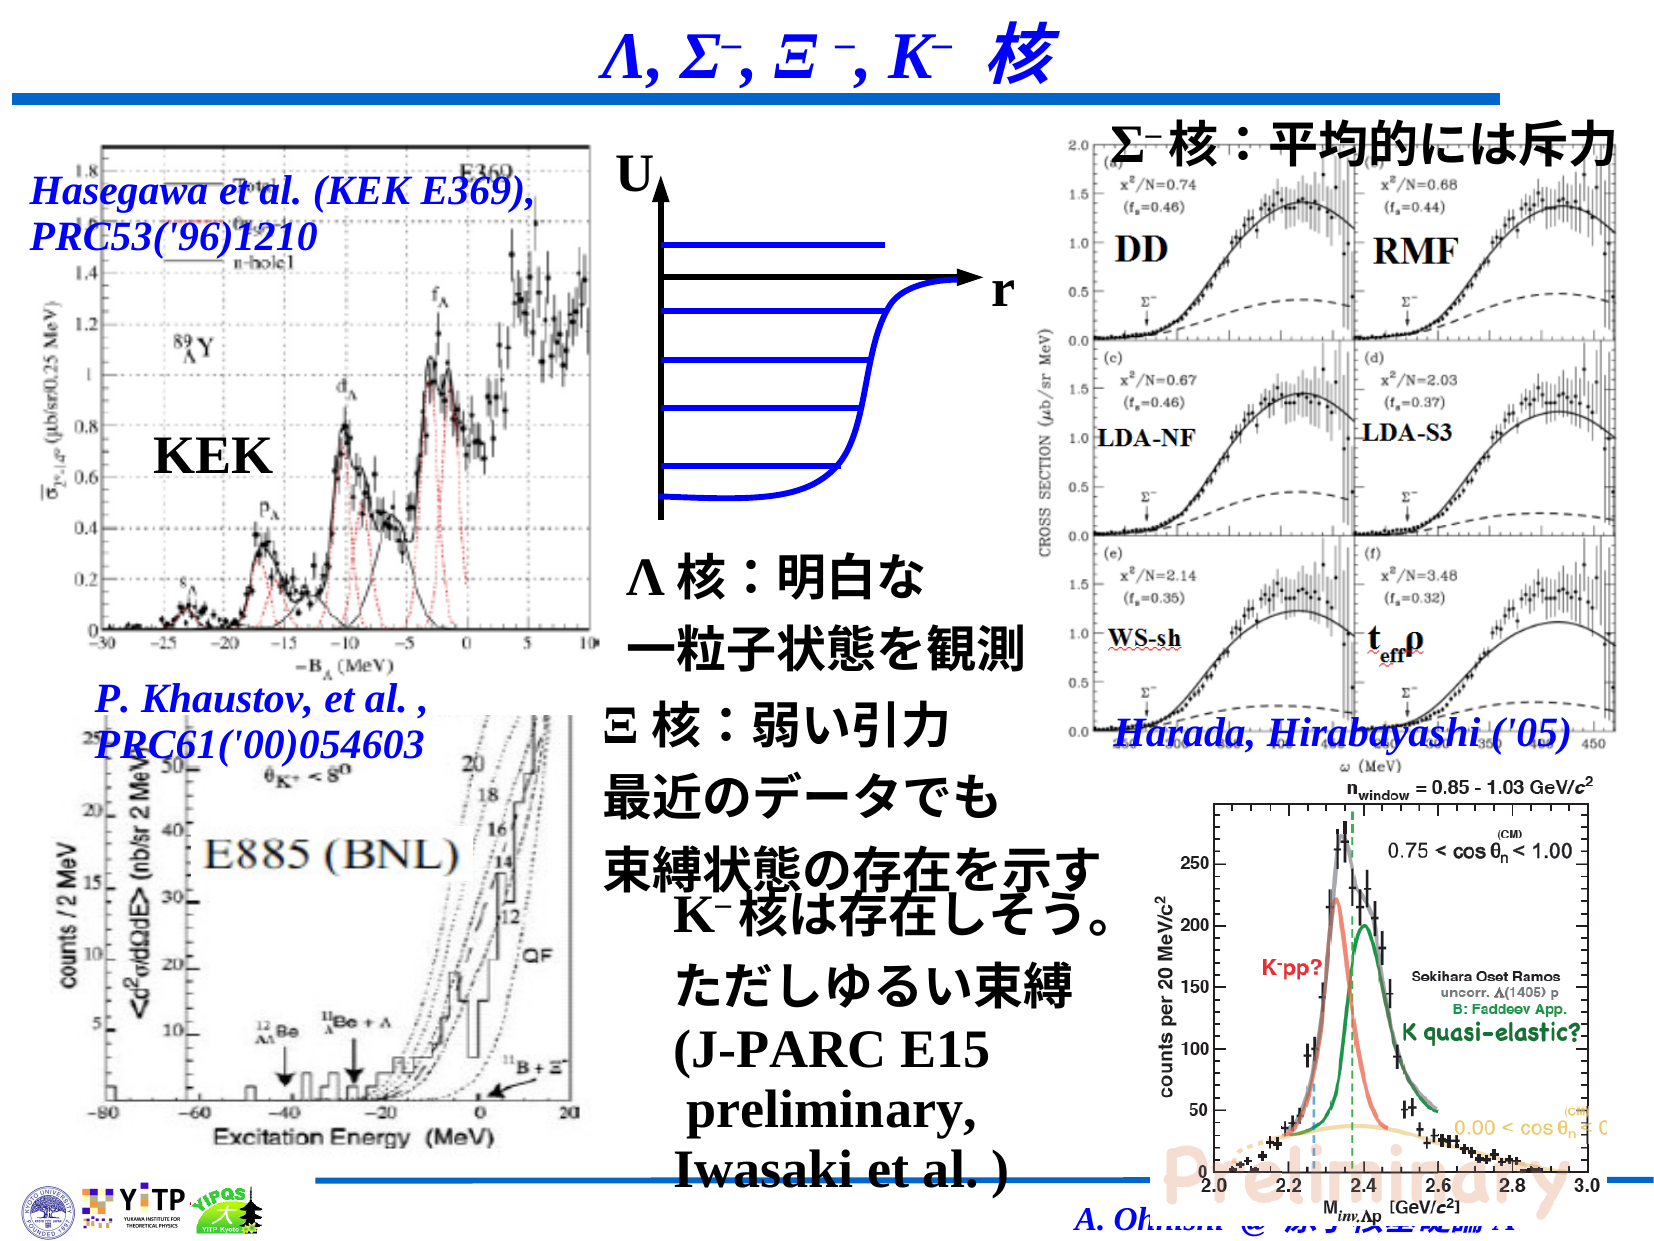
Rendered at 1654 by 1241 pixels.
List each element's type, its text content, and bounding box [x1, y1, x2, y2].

text_box r [991, 258, 1006, 321]
picture [77, 1179, 263, 1234]
text_box Λ核：明白な 一粒子状態を観測 [625, 537, 1027, 649]
text_box K–核は存在しそう。 ただしゆるい束縛 (J-PARC E15 preliminary, Iwasaki et al. ) [673, 874, 1107, 1170]
text_box Hasegawa et al. (KEK E369), PRC53('96)1210 [29, 167, 573, 261]
text_box P. Khaustov, et al. , PRC61('00)054603 [94, 675, 473, 769]
text_box Σ–核：平均的には斥力 [1110, 104, 1609, 166]
text_box U [615, 143, 674, 205]
title Λ, Σ–, Ξ –, K– 核 [0, 0, 1654, 99]
picture [29, 133, 621, 691]
picture [20, 1185, 76, 1241]
text_box Harada, Hirabayashi ('05) [1113, 709, 1622, 757]
picture [1027, 133, 1631, 1226]
picture [49, 715, 597, 1164]
text_box KEK [153, 425, 275, 487]
text_box Ξ核：弱い引力 最近のデータでも 束縛状態の存在を示す [602, 685, 1114, 847]
